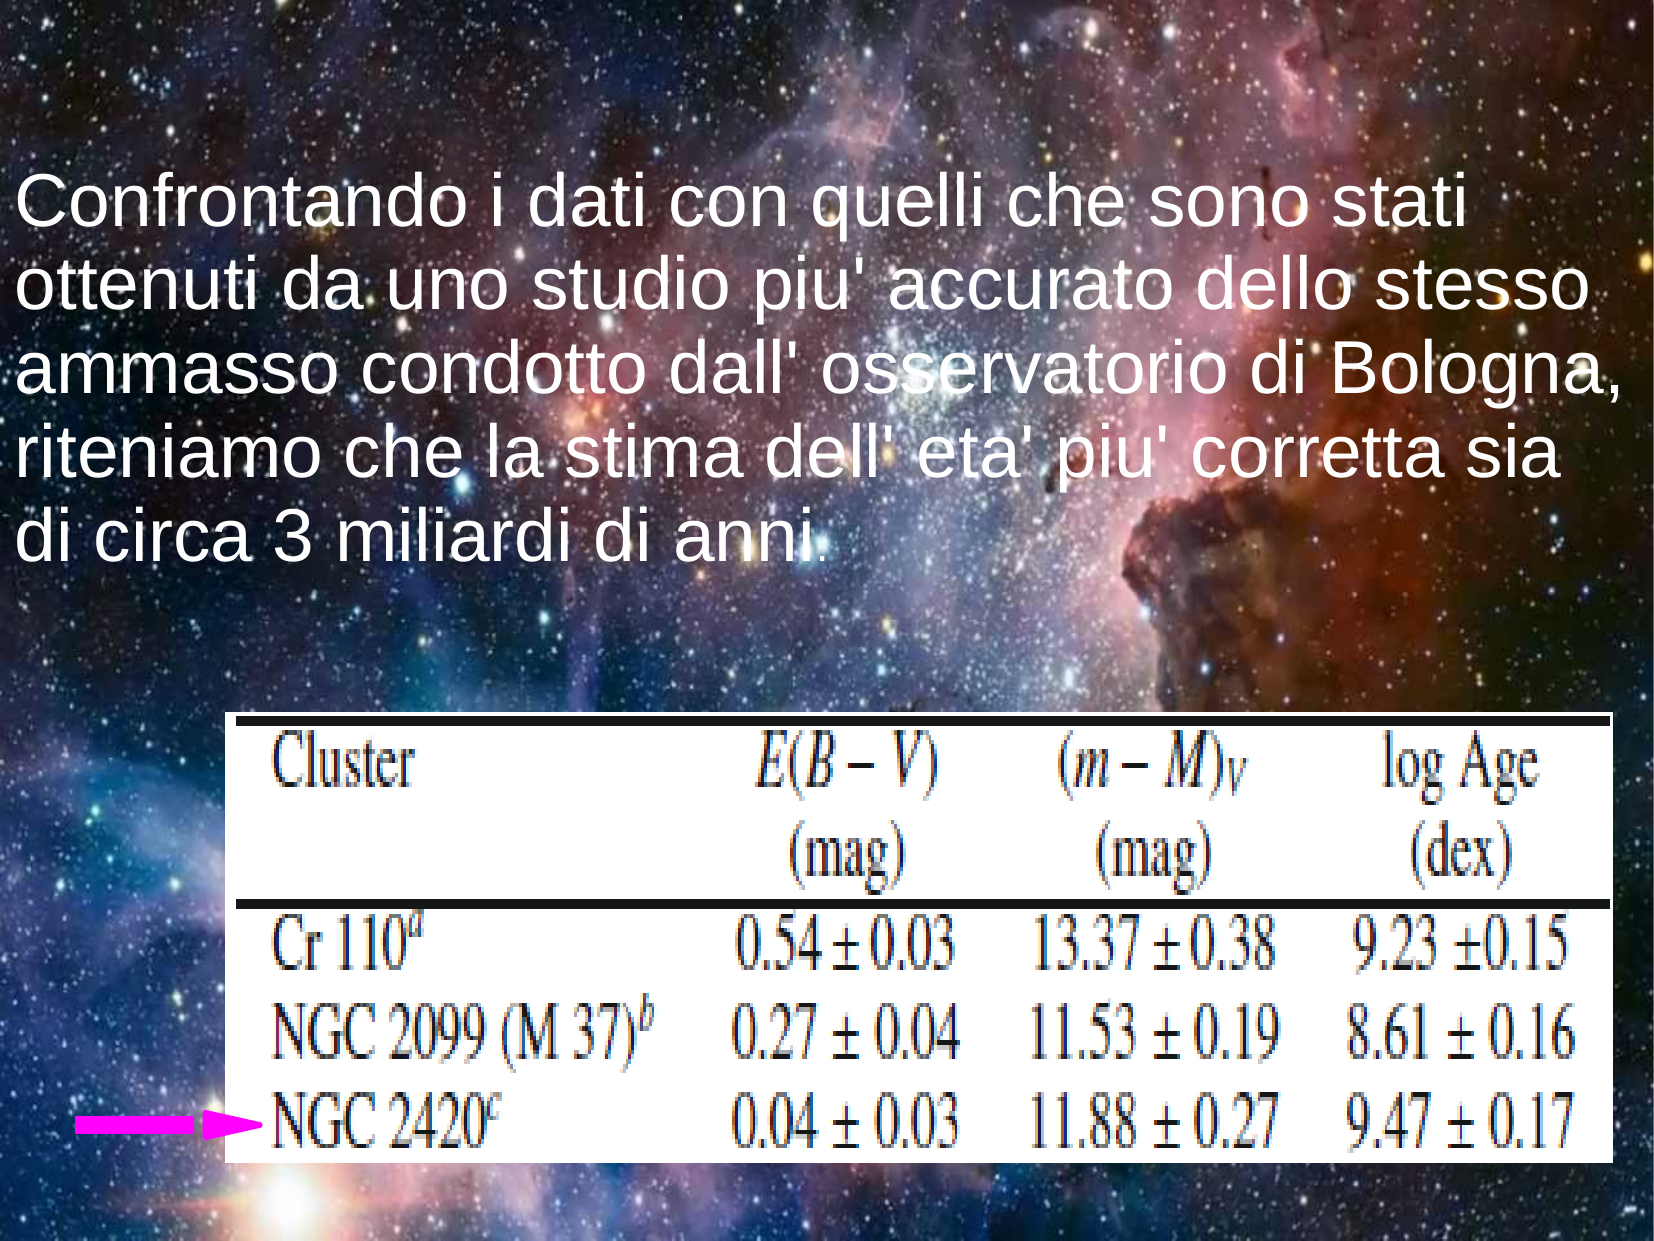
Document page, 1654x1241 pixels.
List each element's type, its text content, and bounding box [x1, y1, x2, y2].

picture [0, 0, 1654, 1241]
text_box Confrontando i dati con quelli che sono stati ottenuti da uno studio piu' accurato dello stesso ammasso condotto dall' osservatorio di Bologna, riteniamo che la stima dell' eta' piu' corretta sia di circa 3 miliardi di anni. [0, 150, 1643, 679]
